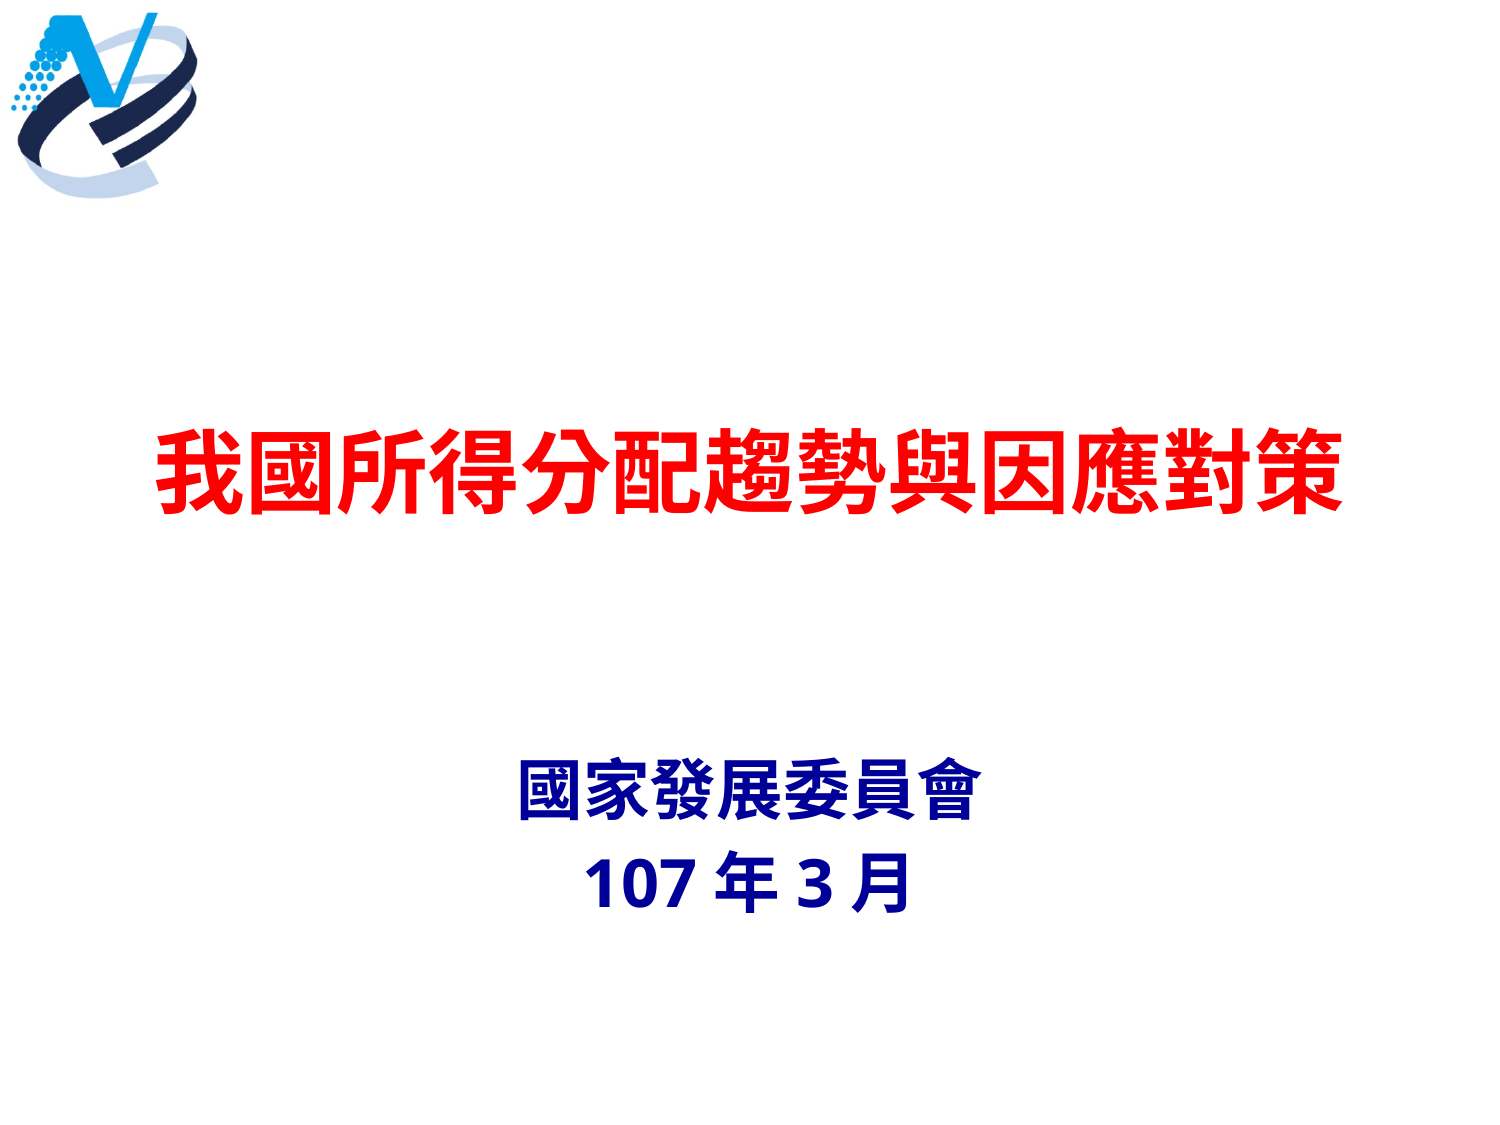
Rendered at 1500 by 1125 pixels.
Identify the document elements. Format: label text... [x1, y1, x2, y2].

picture [5, 7, 202, 204]
subtitle 國家發展委員會 107年3月 [225, 740, 1275, 1028]
title 我國所得分配趨勢與因應對策 [112, 349, 1388, 591]
